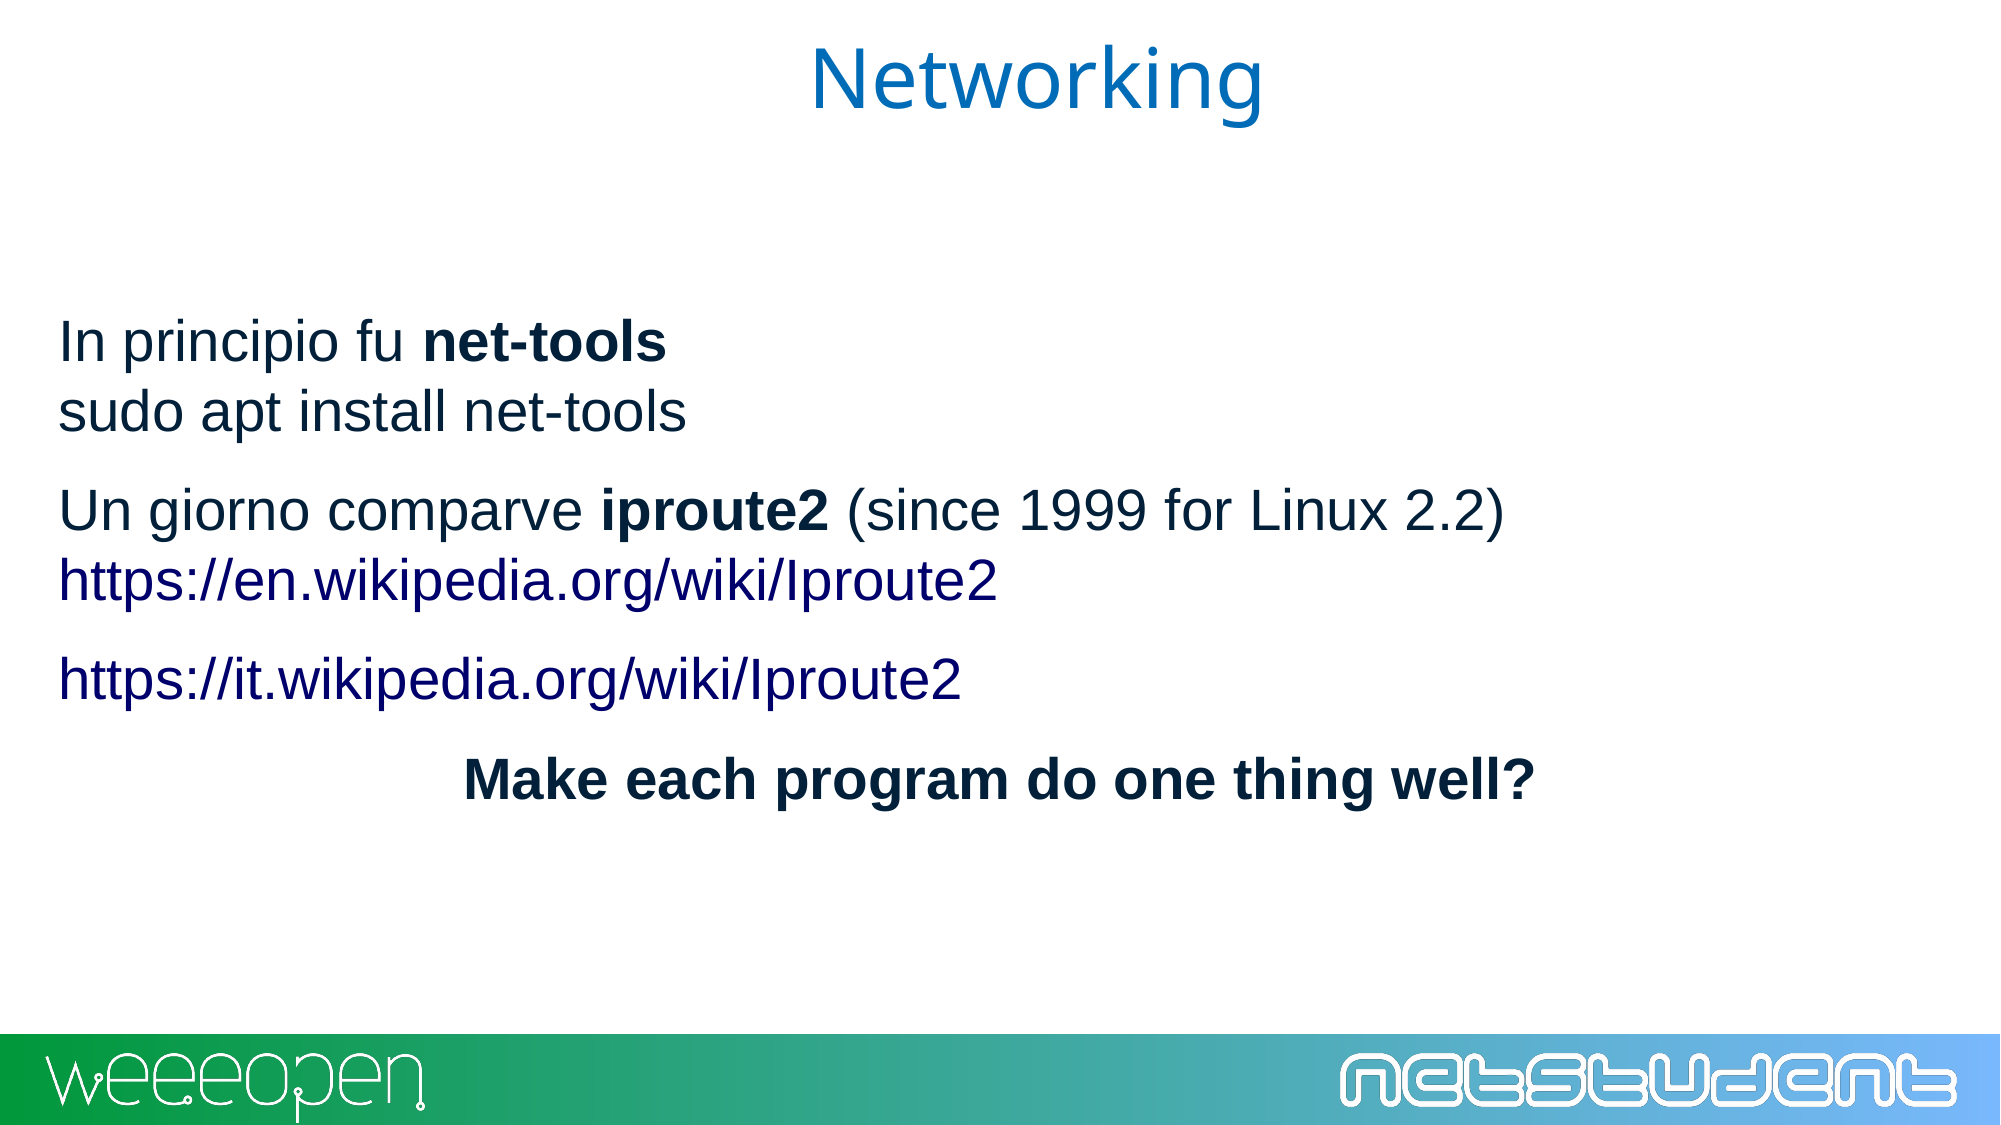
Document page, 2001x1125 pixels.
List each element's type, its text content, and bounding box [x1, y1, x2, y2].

title Networking [43, 29, 1959, 247]
list In principio fu net-tools sudo apt install net-tools Un giorno comparve iproute2 (since 1999 for Linux 2.2) https://en.wikipedia.org/wiki/Iproute2 https://it.wikipedia.org/wiki/Iproute2 Make each program do one thing well? [43, 295, 1959, 1010]
picture [45, 1053, 425, 1123]
picture [1340, 1053, 1957, 1107]
